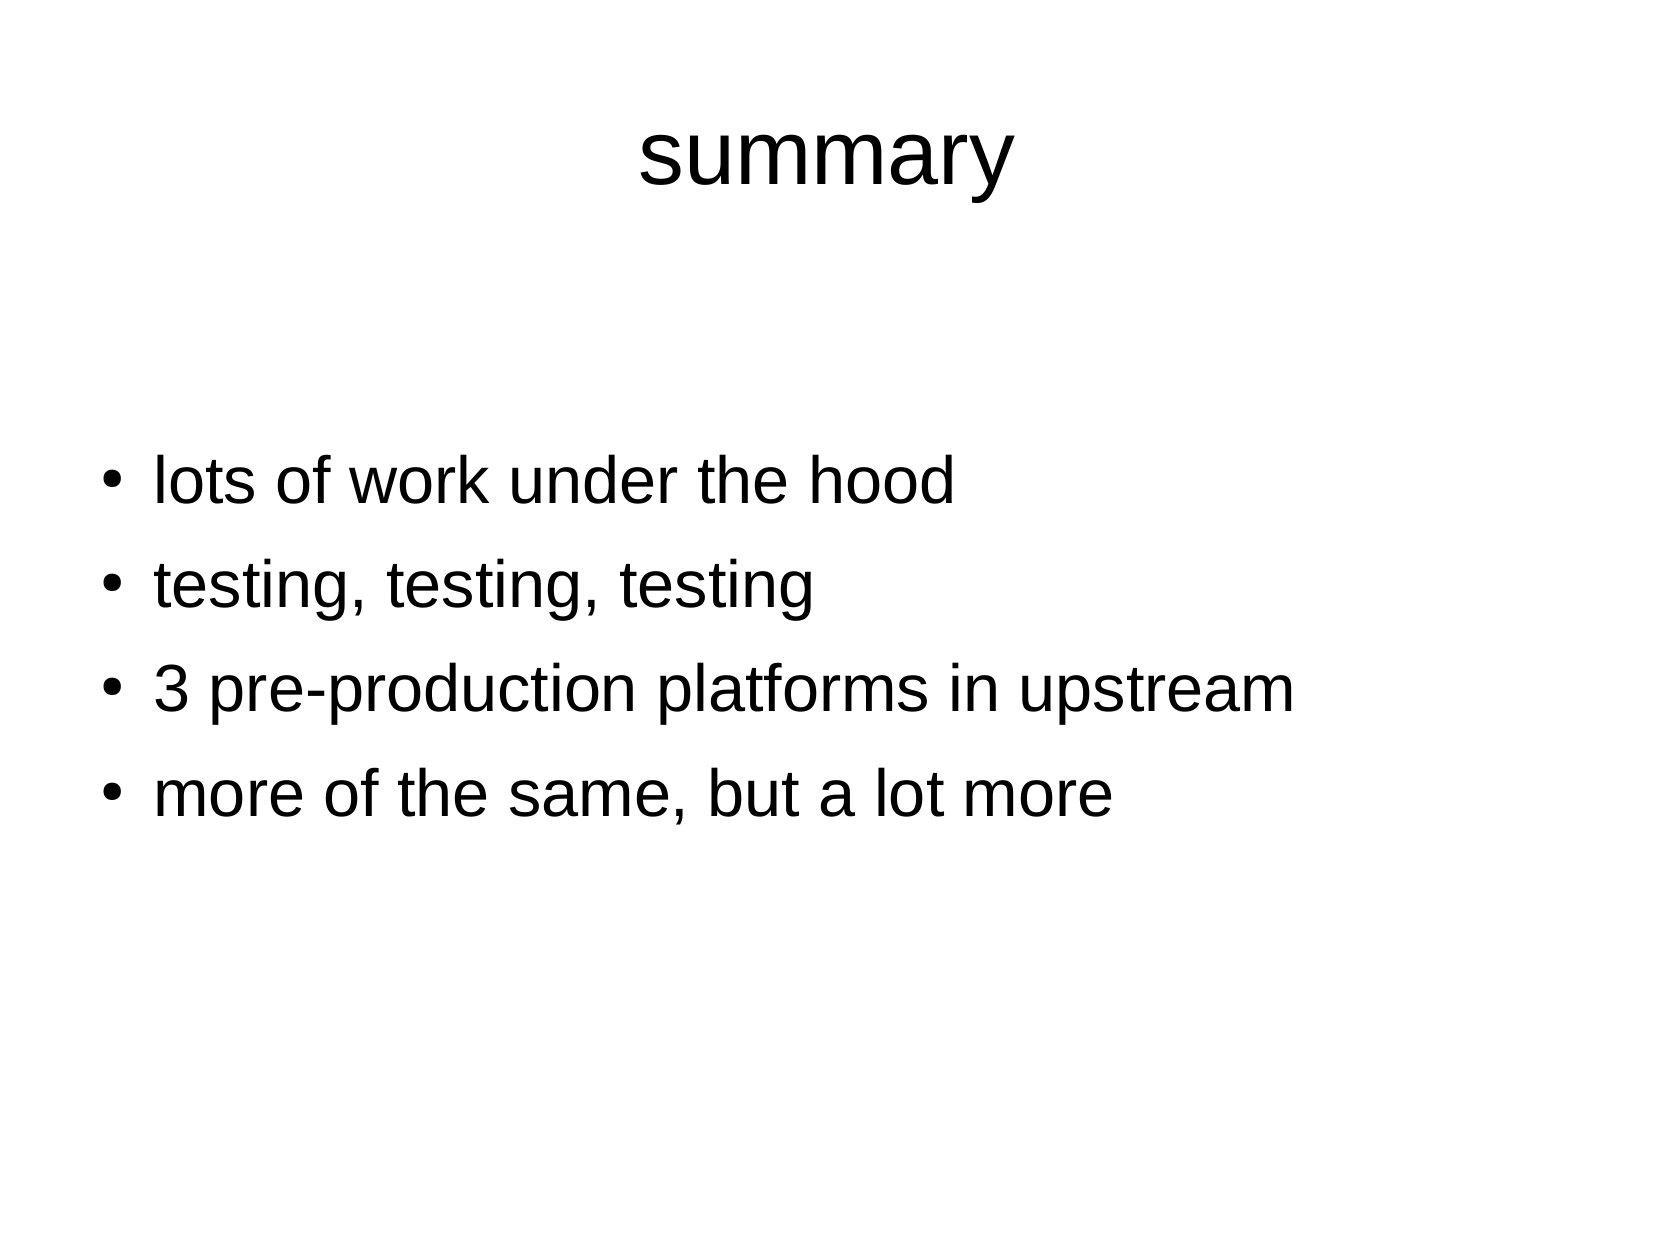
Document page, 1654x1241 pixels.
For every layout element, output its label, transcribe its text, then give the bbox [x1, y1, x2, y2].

list lots of work under the hood testing, testing, testing 3 pre-production platforms in upstream more of the same, but a lot more [82, 442, 1571, 1032]
title summary [82, 49, 1571, 257]
